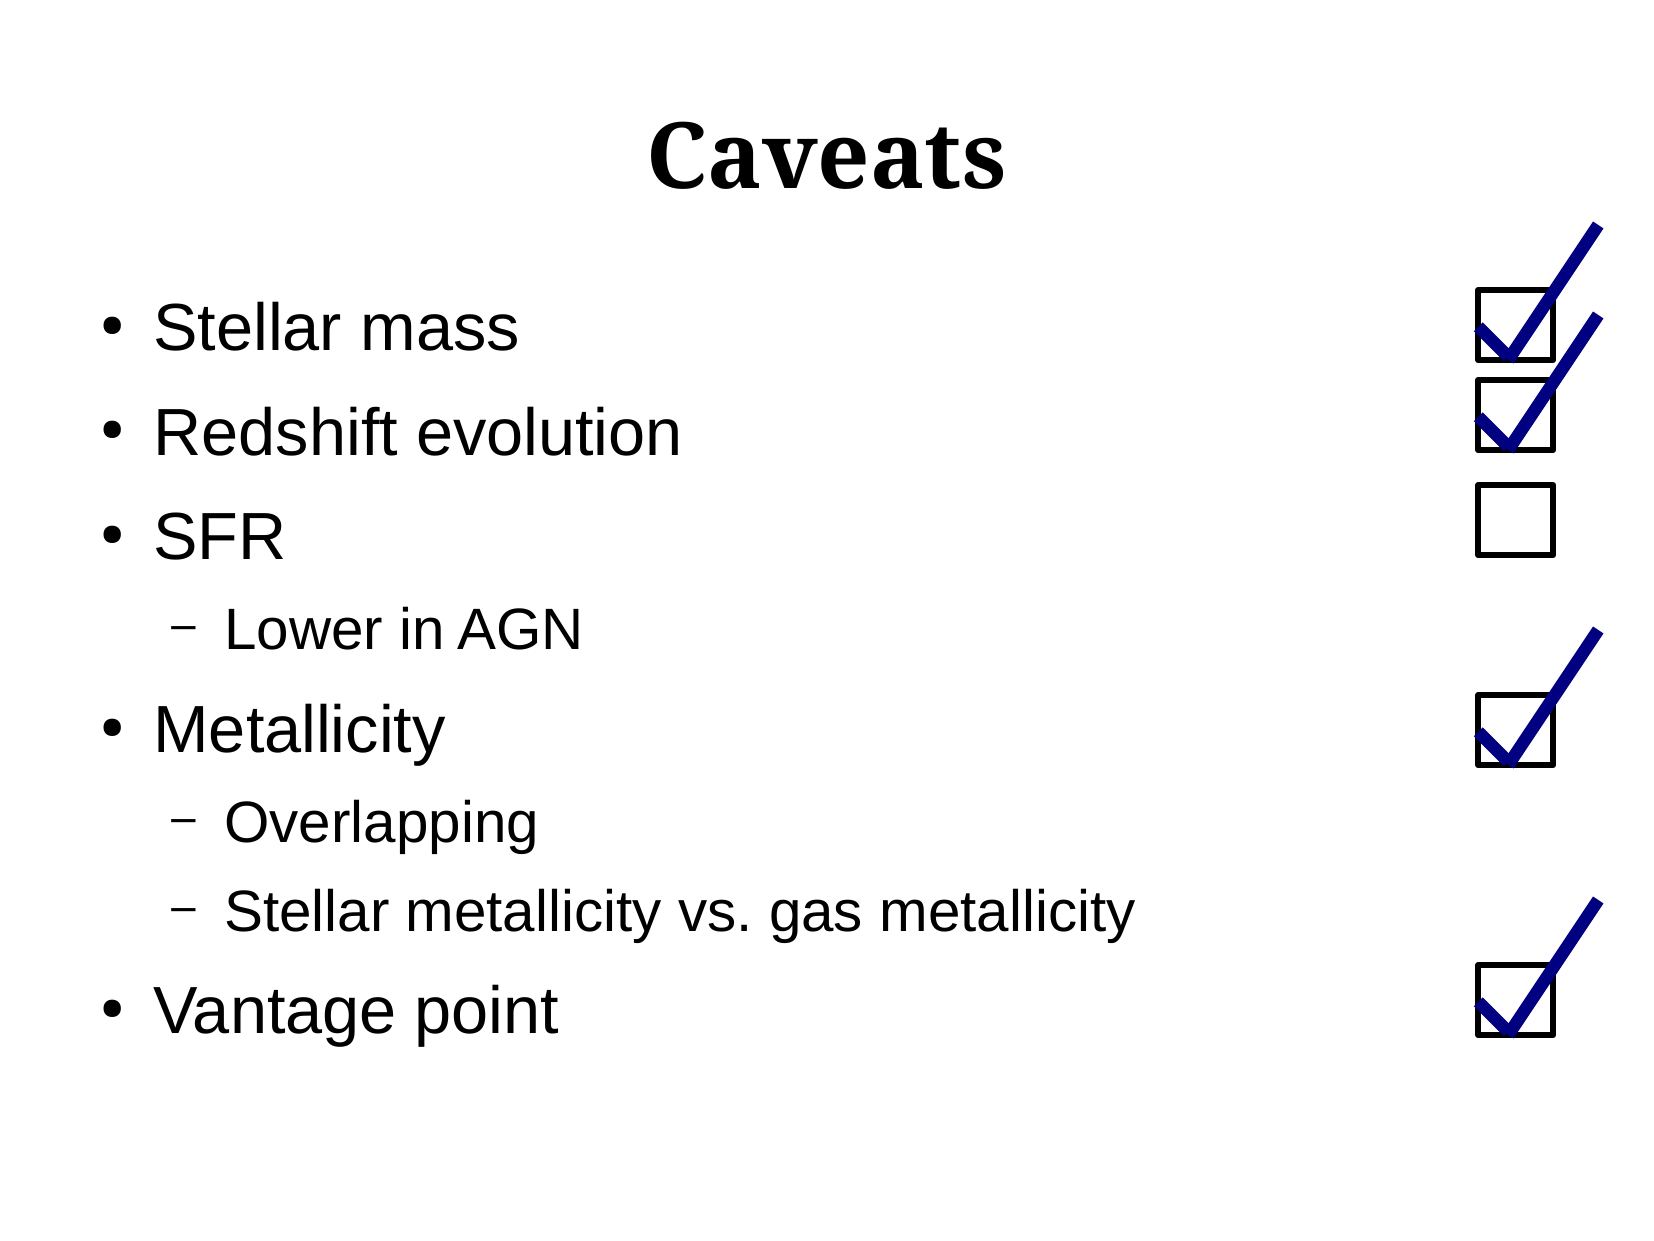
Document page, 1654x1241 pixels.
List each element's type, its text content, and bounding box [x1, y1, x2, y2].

text_box [1478, 485, 1554, 556]
text_box [1478, 290, 1546, 347]
text_box [1516, 980, 1554, 1036]
text_box [1478, 965, 1546, 1022]
text_box [1516, 395, 1554, 451]
text_box [1516, 305, 1554, 361]
list Stellar mass Redshift evolution SFR Lower in AGN Metallicity Overlapping Stellar metallicity vs. gas metallicity Vantage point [82, 290, 1571, 1201]
text_box [1478, 427, 1502, 451]
text_box [1478, 1012, 1502, 1036]
text_box [1478, 380, 1546, 437]
text_box [1478, 742, 1502, 766]
text_box [1478, 695, 1546, 752]
text_box [1516, 710, 1554, 766]
title Caveats [82, 49, 1571, 257]
text_box [1478, 337, 1502, 361]
